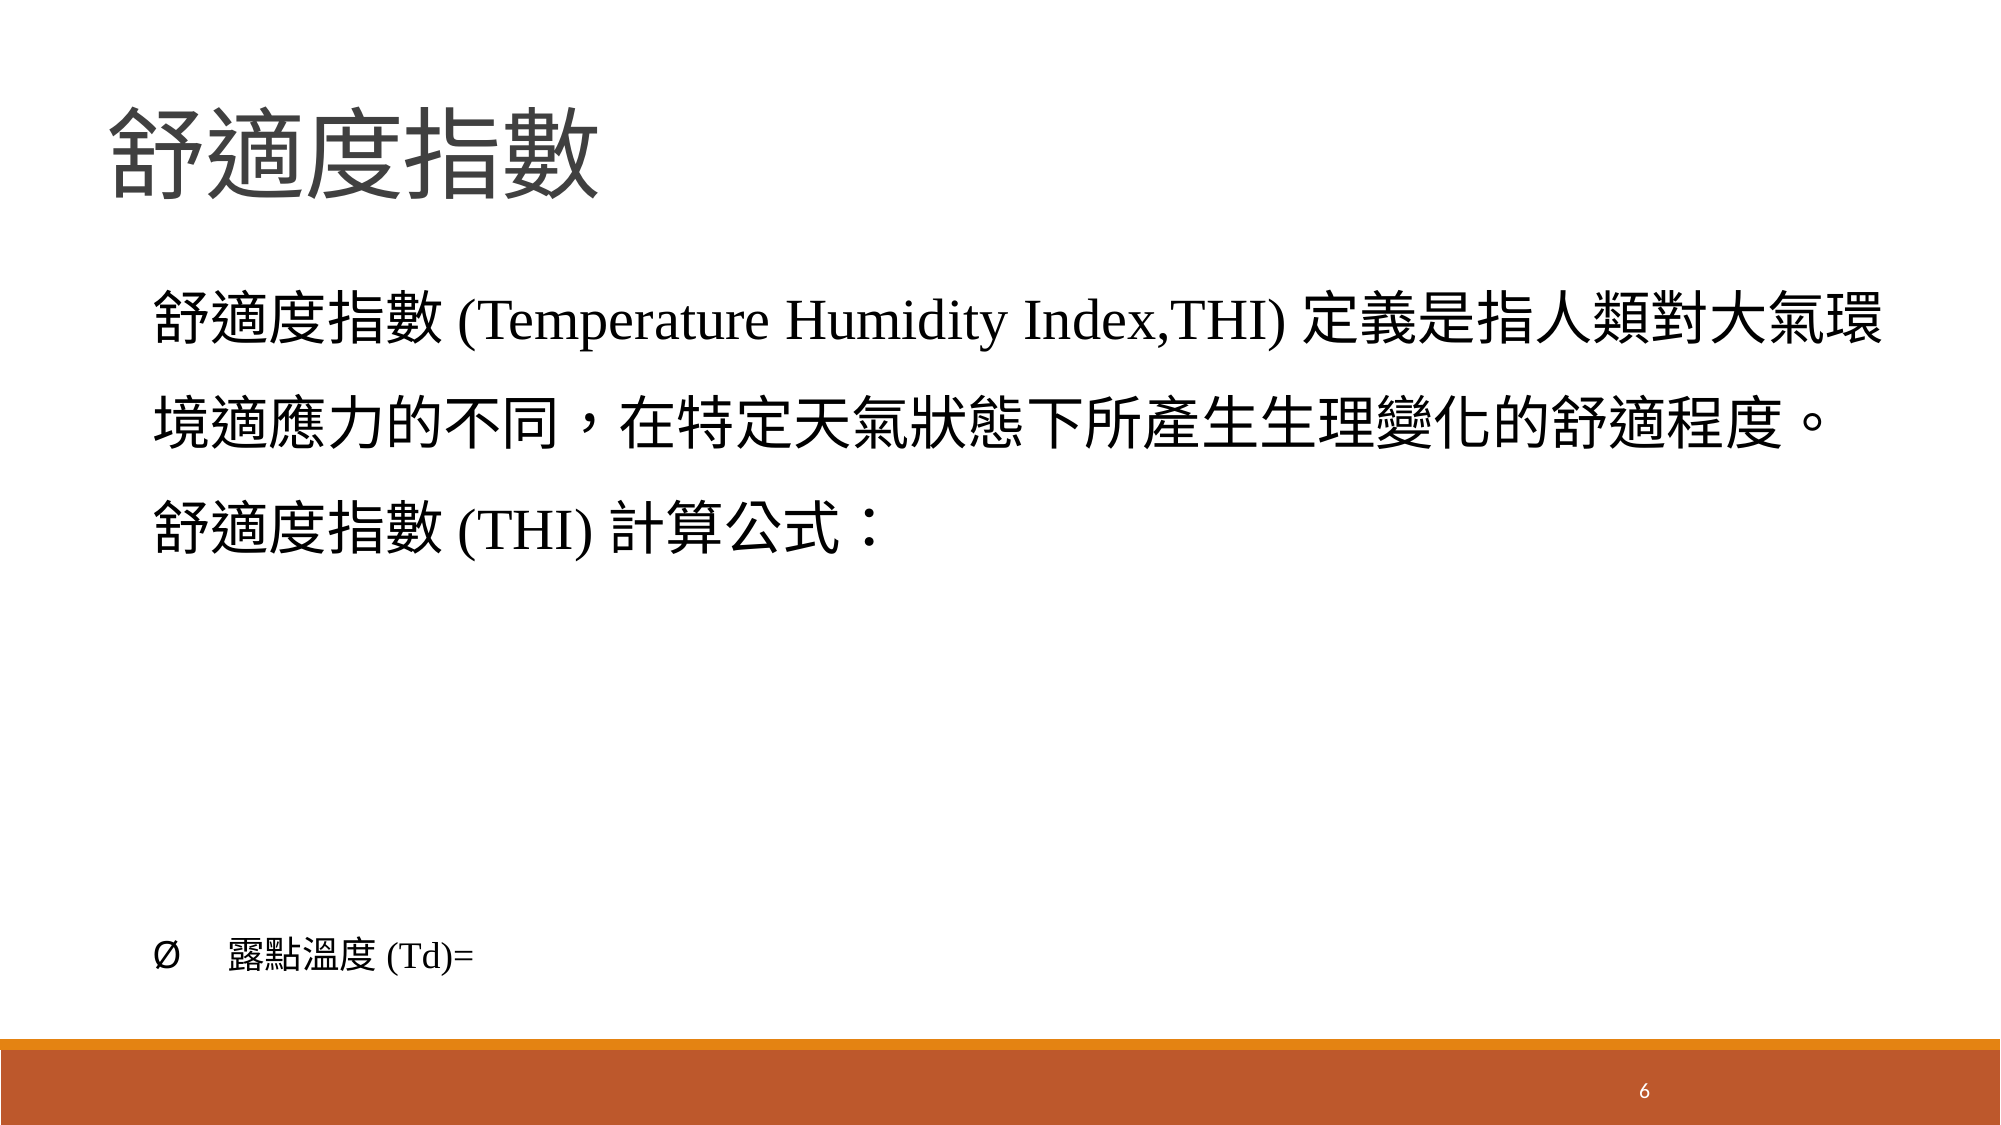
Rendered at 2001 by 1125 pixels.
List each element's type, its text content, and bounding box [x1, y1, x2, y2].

text_box 舒適度指數(Temperature Humidity Index,THI)定義是指人類對大氣環境適應力的不同，在特定天氣狀態下所產生生理變化的舒適程度。 舒適度指數(THI)計算公式： [137, 238, 1910, 568]
text_box 6 [1624, 1059, 1840, 1120]
text_box 露點溫度(Td)= [137, 901, 640, 984]
title 舒適度指數 [91, 51, 1817, 220]
